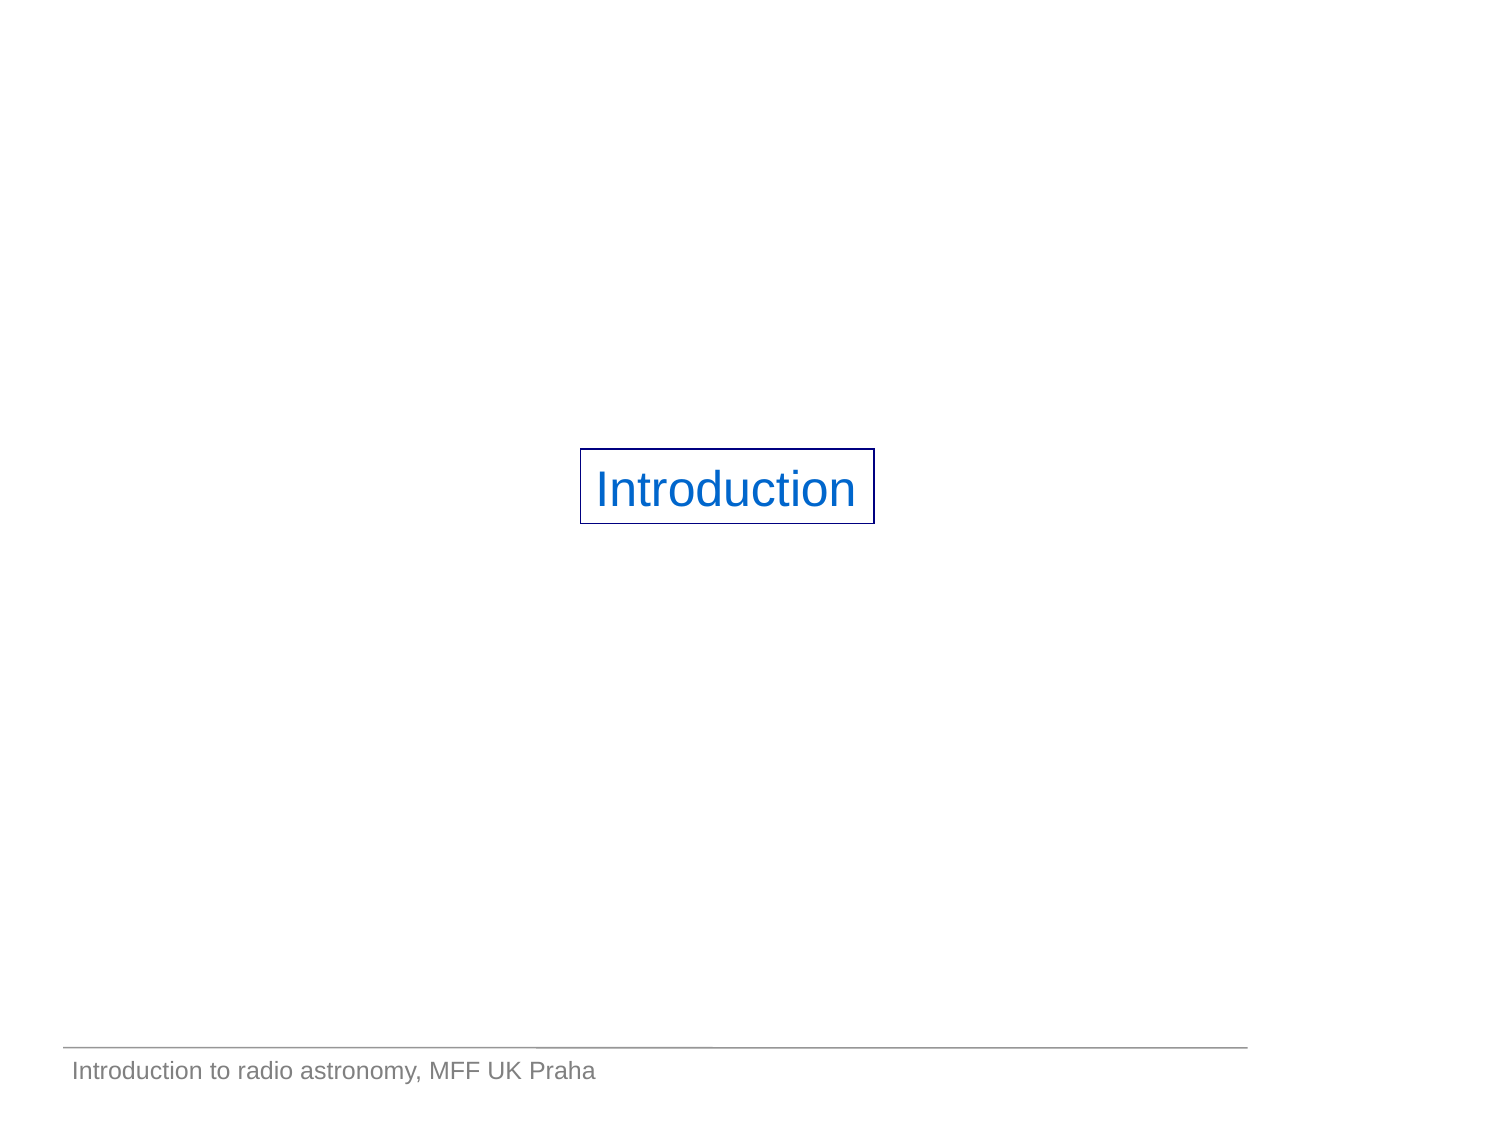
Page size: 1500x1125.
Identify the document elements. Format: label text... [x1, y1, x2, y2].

text_box Introduction [580, 448, 875, 524]
